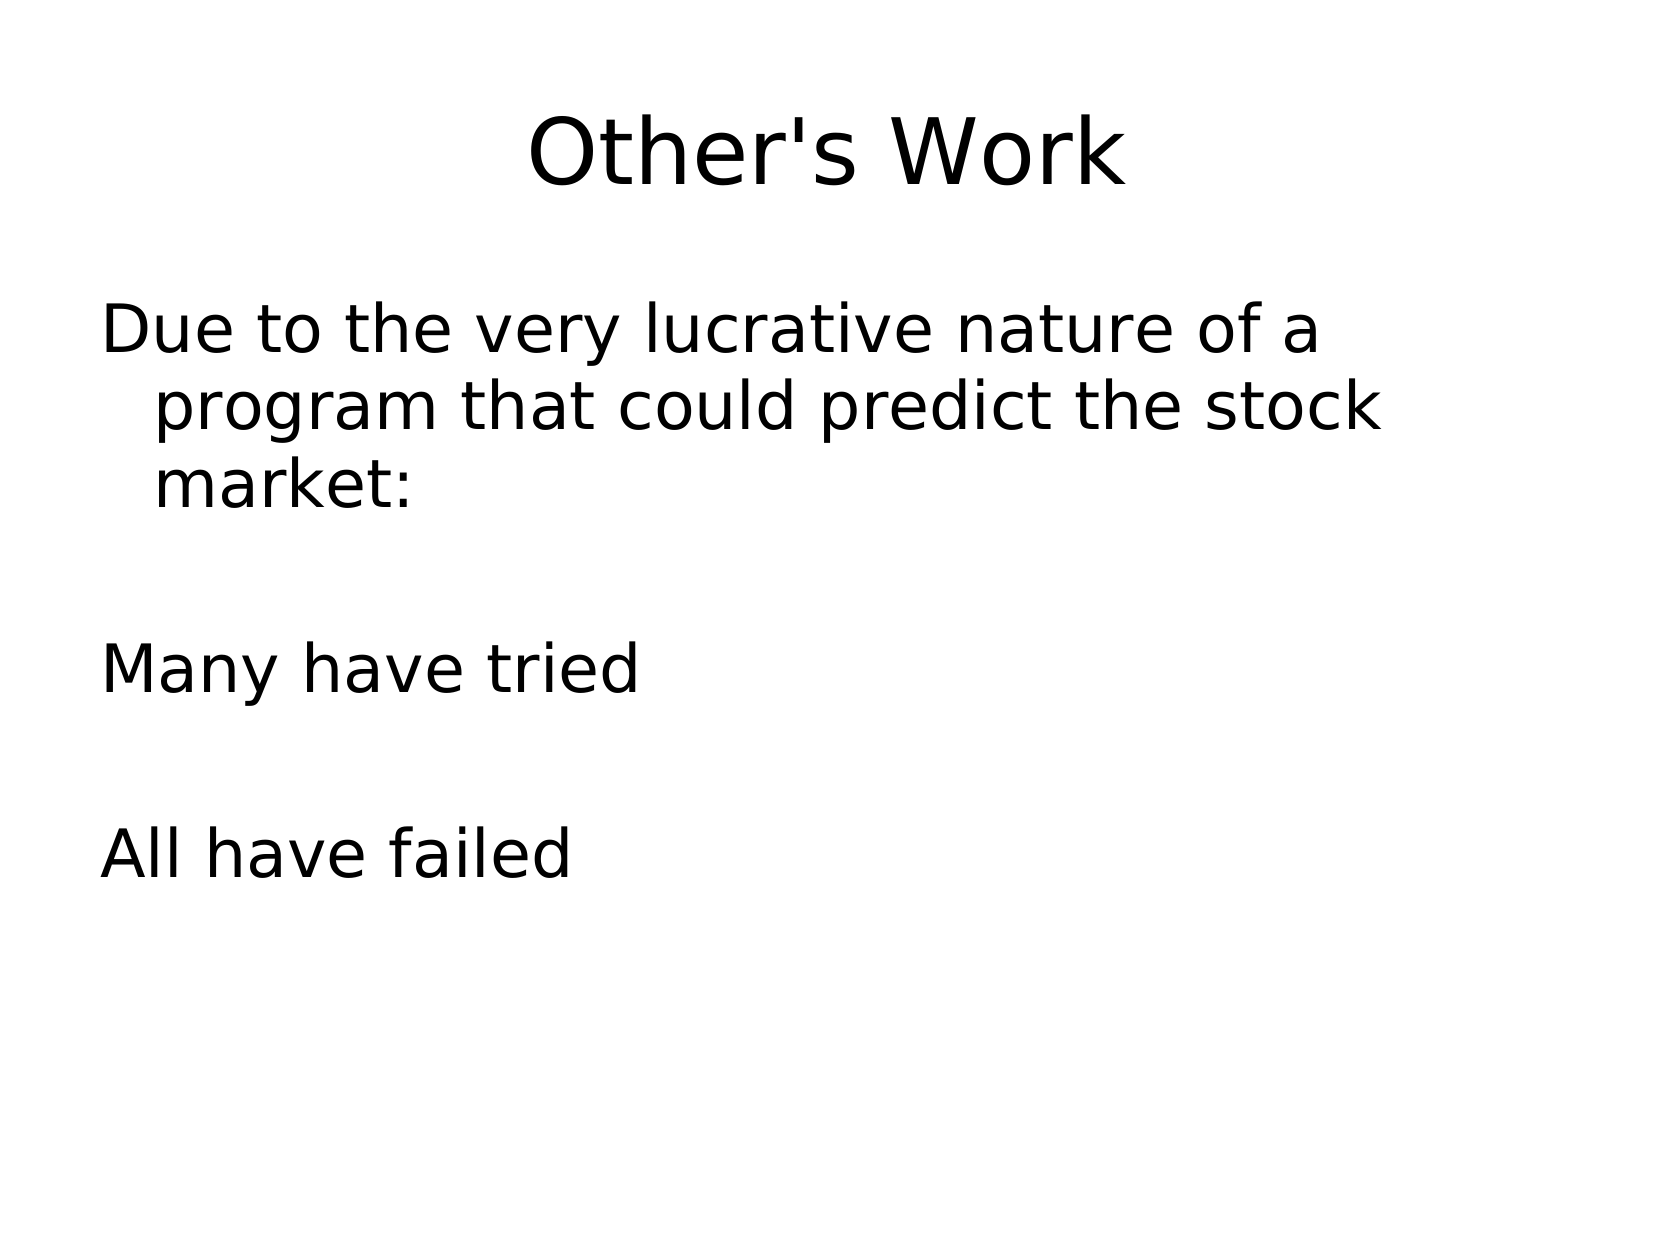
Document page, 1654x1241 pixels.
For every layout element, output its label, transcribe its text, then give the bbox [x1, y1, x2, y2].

title Other's Work [82, 49, 1571, 257]
list Due to the very lucrative nature of a program that could predict the stock market: Many have tried All have failed [82, 290, 1571, 1109]
